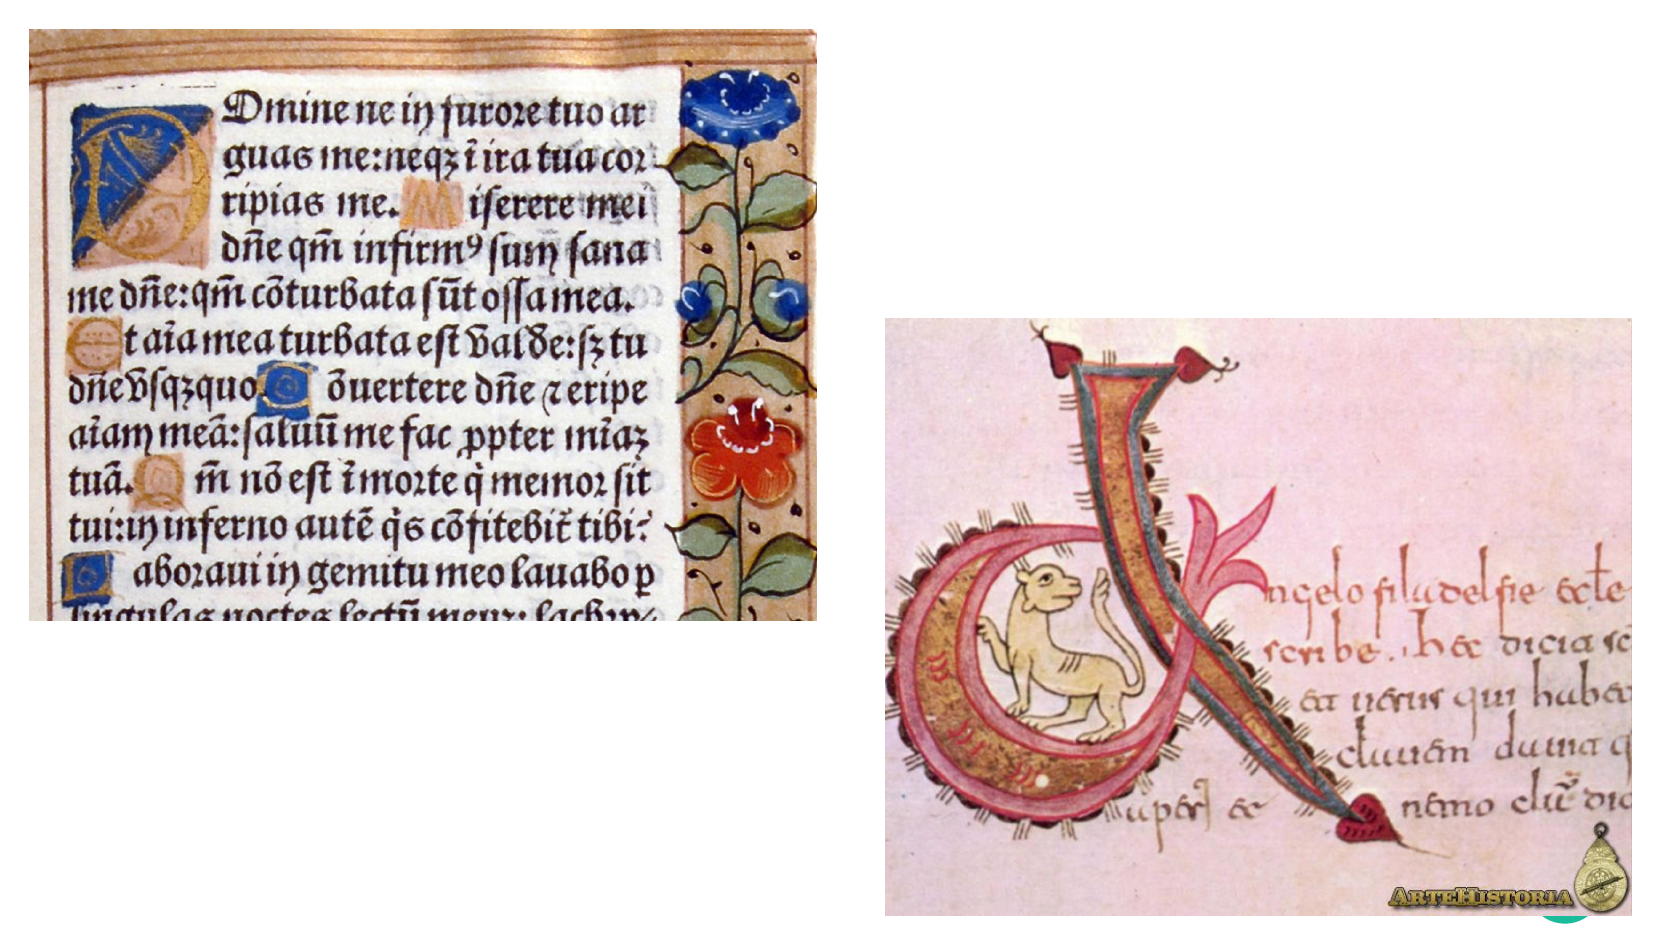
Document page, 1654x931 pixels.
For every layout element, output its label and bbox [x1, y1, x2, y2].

picture [885, 318, 1632, 916]
picture [29, 29, 817, 621]
